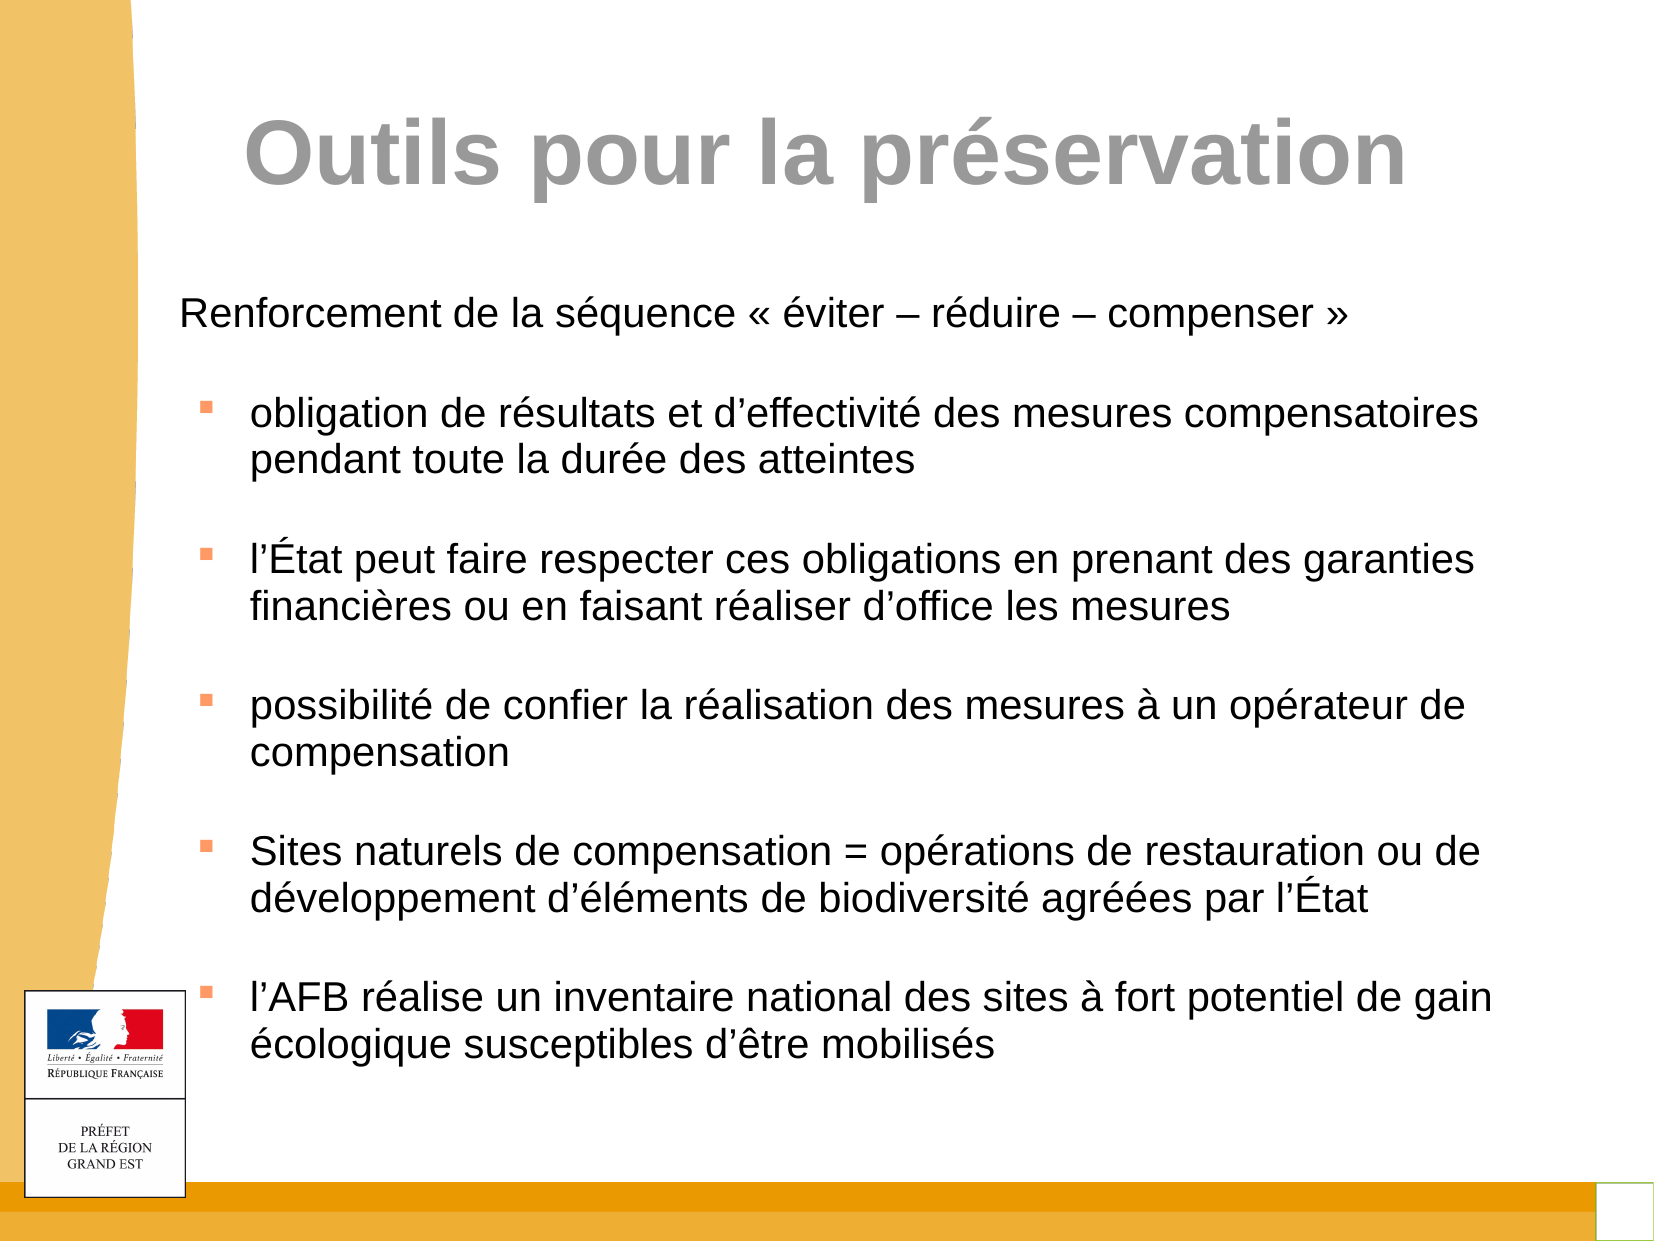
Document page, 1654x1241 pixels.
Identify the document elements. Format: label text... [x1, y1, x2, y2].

picture [0, 0, 1654, 1241]
title Outils pour la préservation [82, 49, 1571, 257]
list Renforcement de la séquence « éviter – réduire – compenser » obligation de résultats et d’effectivité des mesures compensatoires pendant toute la durée des atteintes l’État peut faire respecter ces obligations en prenant des garanties financières ou en faisant réaliser d’office les mesures possibilité de confier la réalisation des mesures à un opérateur de compensation Sites naturels de compensation = opérations de restauration ou de développement d’éléments de biodiversité agréées par l’État l’AFB réalise un inventaire national des sites à fort potentiel de gain écologique susceptibles d’être mobilisés [179, 290, 1509, 1167]
